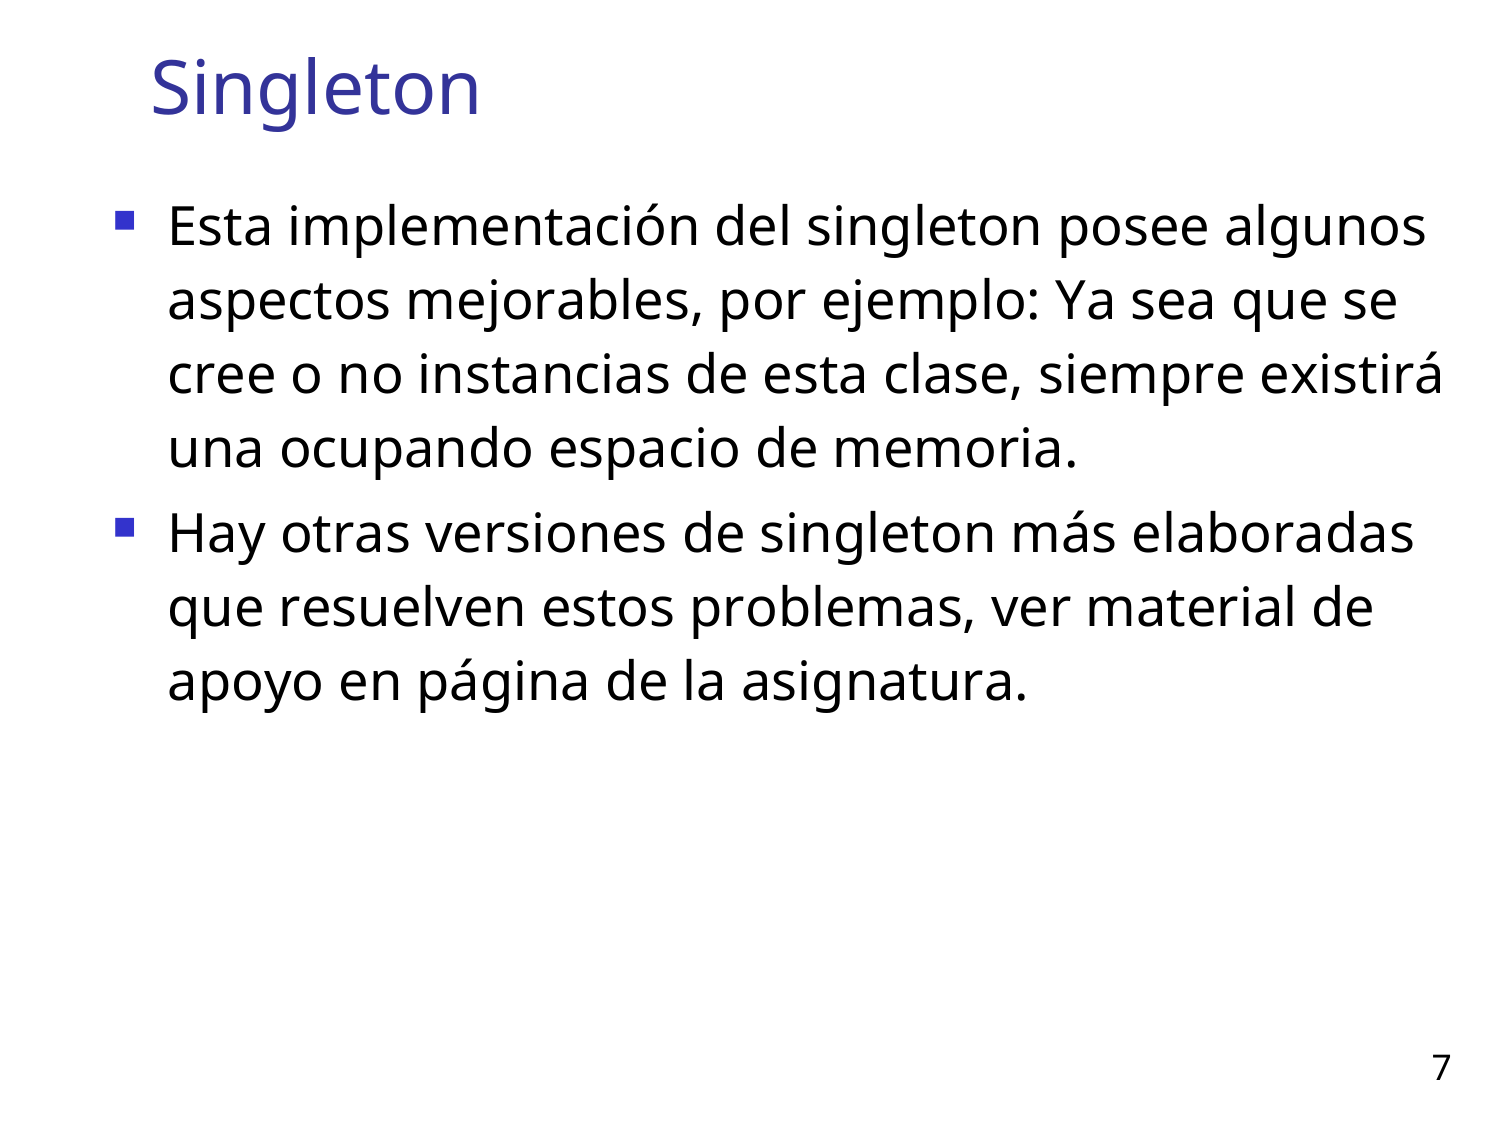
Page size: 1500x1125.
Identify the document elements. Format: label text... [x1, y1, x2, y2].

list Esta implementación del singleton posee algunos aspectos mejorables, por ejemplo: Ya sea que se cree o no instancias de esta clase, siempre existirá una ocupando espacio de memoria. Hay otras versiones de singleton más elaboradas que resuelven estos problemas, ver material de apoyo en página de la asignatura. [112, 187, 1462, 998]
title Singleton [150, 19, 1466, 150]
